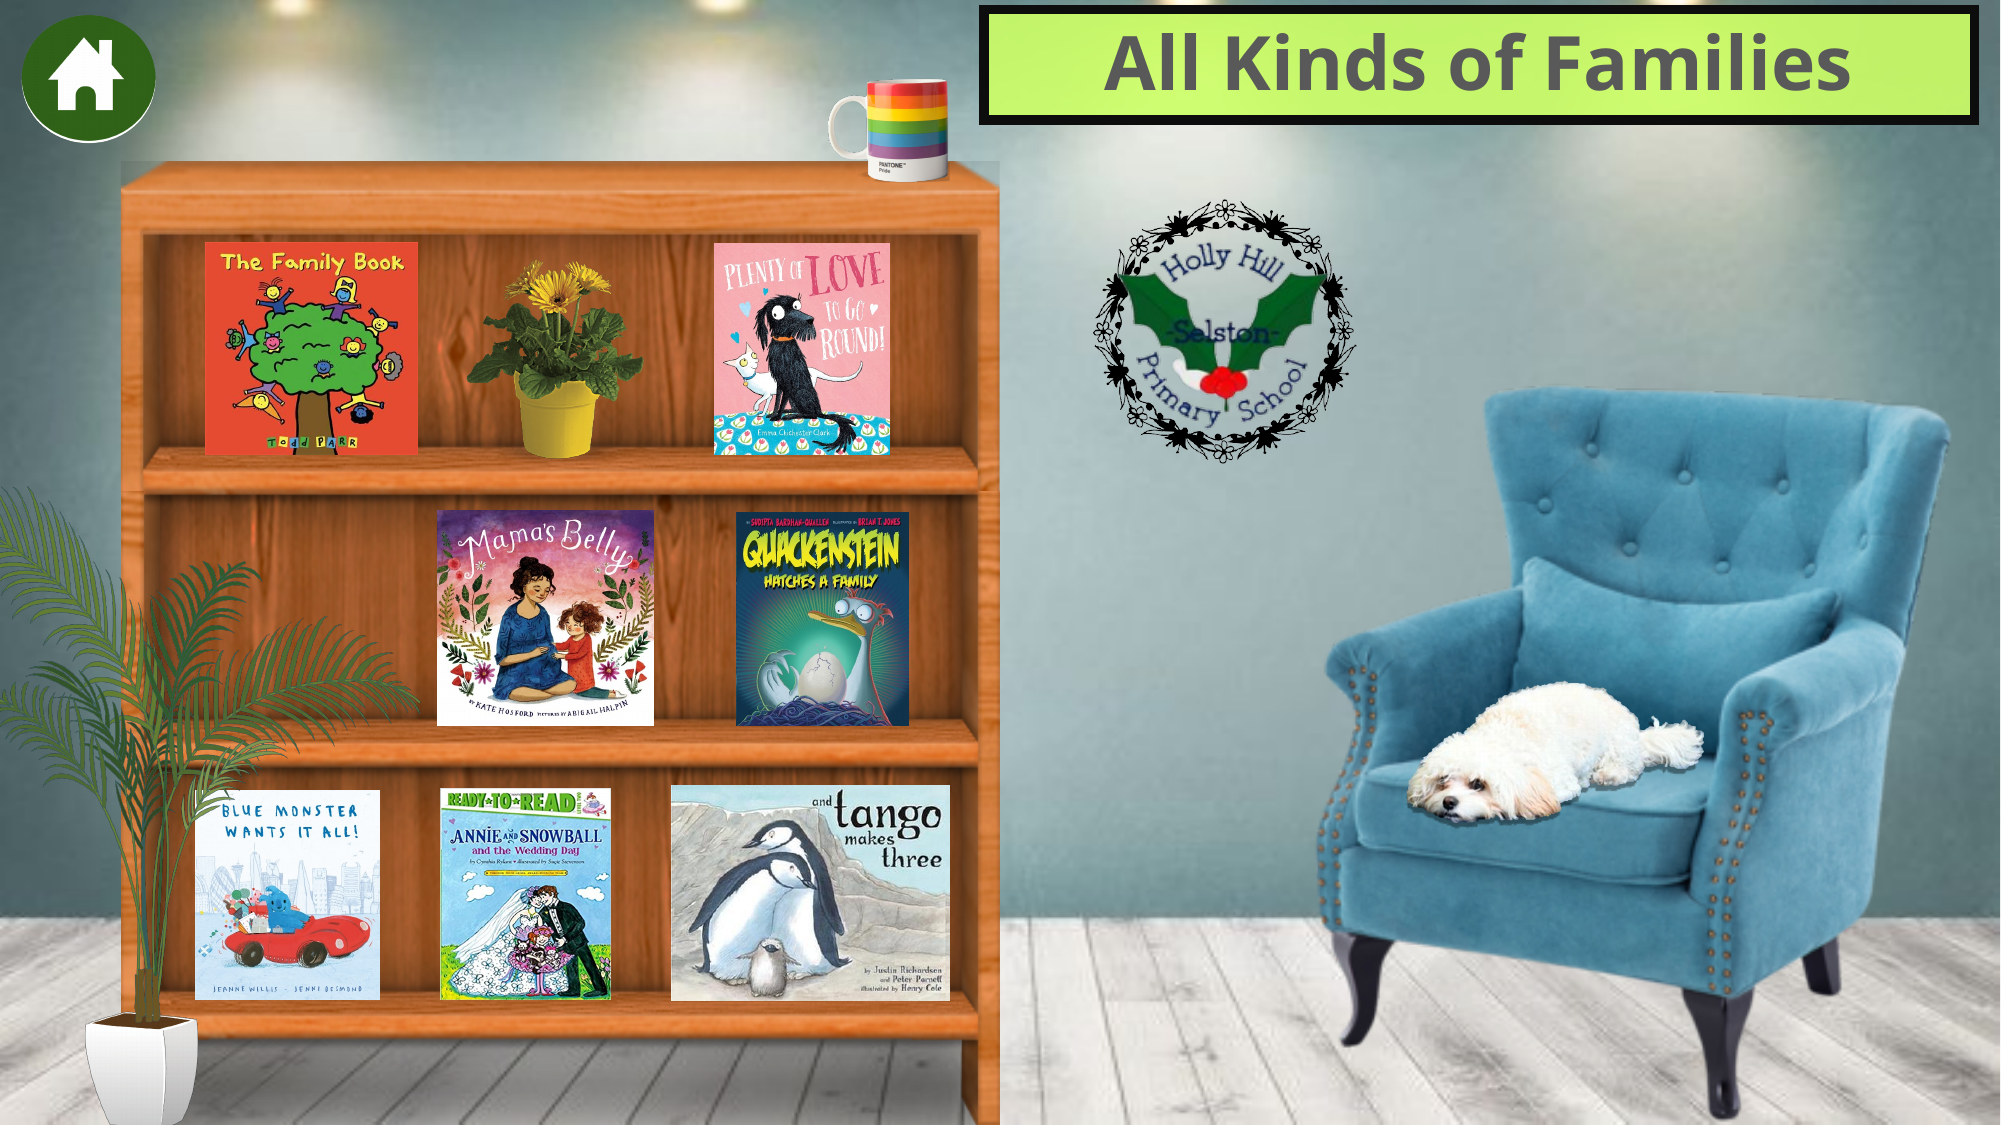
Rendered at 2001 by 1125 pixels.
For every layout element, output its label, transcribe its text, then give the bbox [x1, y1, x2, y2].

picture [0, 74, 1000, 1125]
picture [1083, 186, 1960, 1125]
picture [14, 9, 163, 149]
text_box All Kinds of Families [984, 9, 1975, 120]
